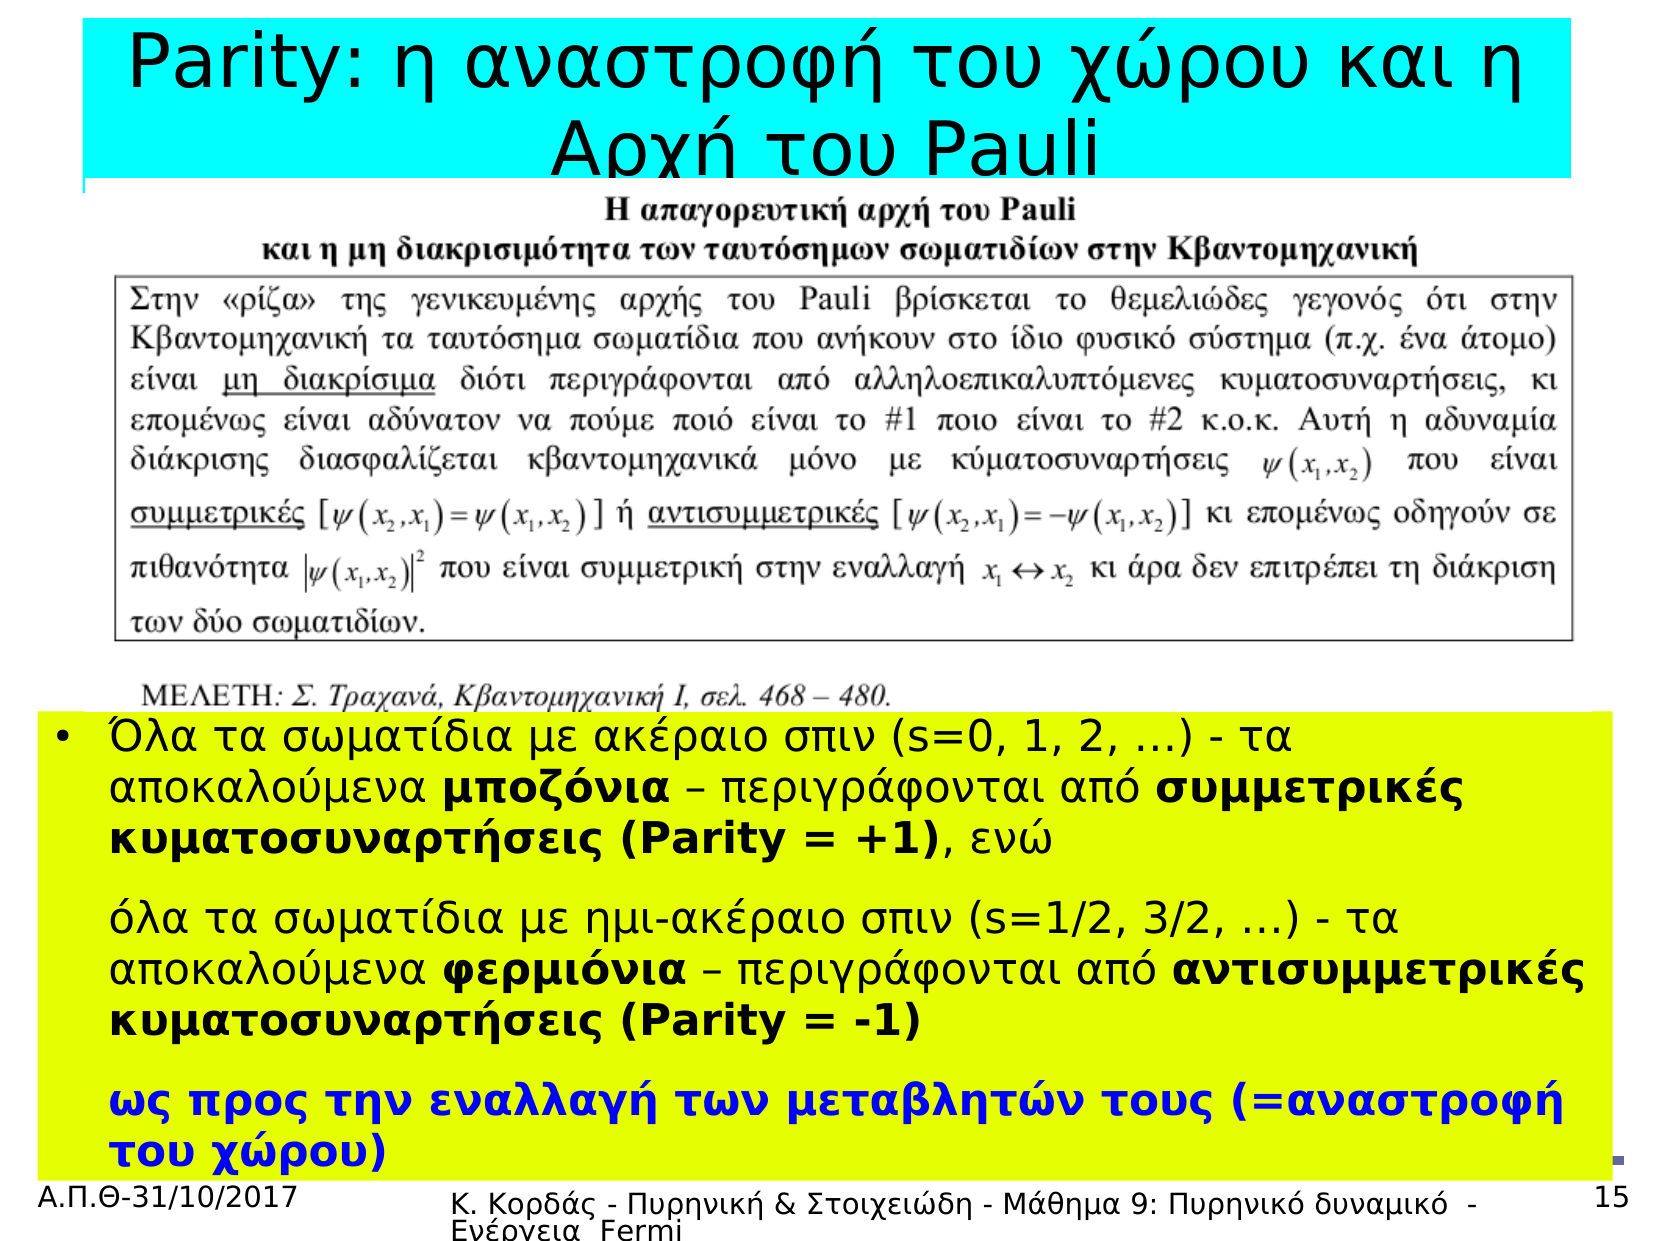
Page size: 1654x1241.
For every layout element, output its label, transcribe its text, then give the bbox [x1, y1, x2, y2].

title Parity: η αναστροφή του χώρου και η Αρχή του Pauli [82, 18, 1571, 194]
picture [85, 178, 1592, 712]
list Όλα τα σωματίδια με ακέραιο σπιν (s=0, 1, 2, …) - τα αποκαλούμενα μποζόνια – περιγράφονται από συμμετρικές κυματοσυναρτήσεις (Parity = +1), ενώ όλα τα σωματίδια με ημι-ακέραιο σπιν (s=1/2, 3/2, …) - τα αποκαλούμενα φερμιόνια – περιγράφονται από αντισυμμετρικές κυματοσυναρτήσεις (Parity = -1) ως προς την εναλλαγή των μεταβλητών τους (=αναστροφή του χώρου) [37, 711, 1613, 1181]
